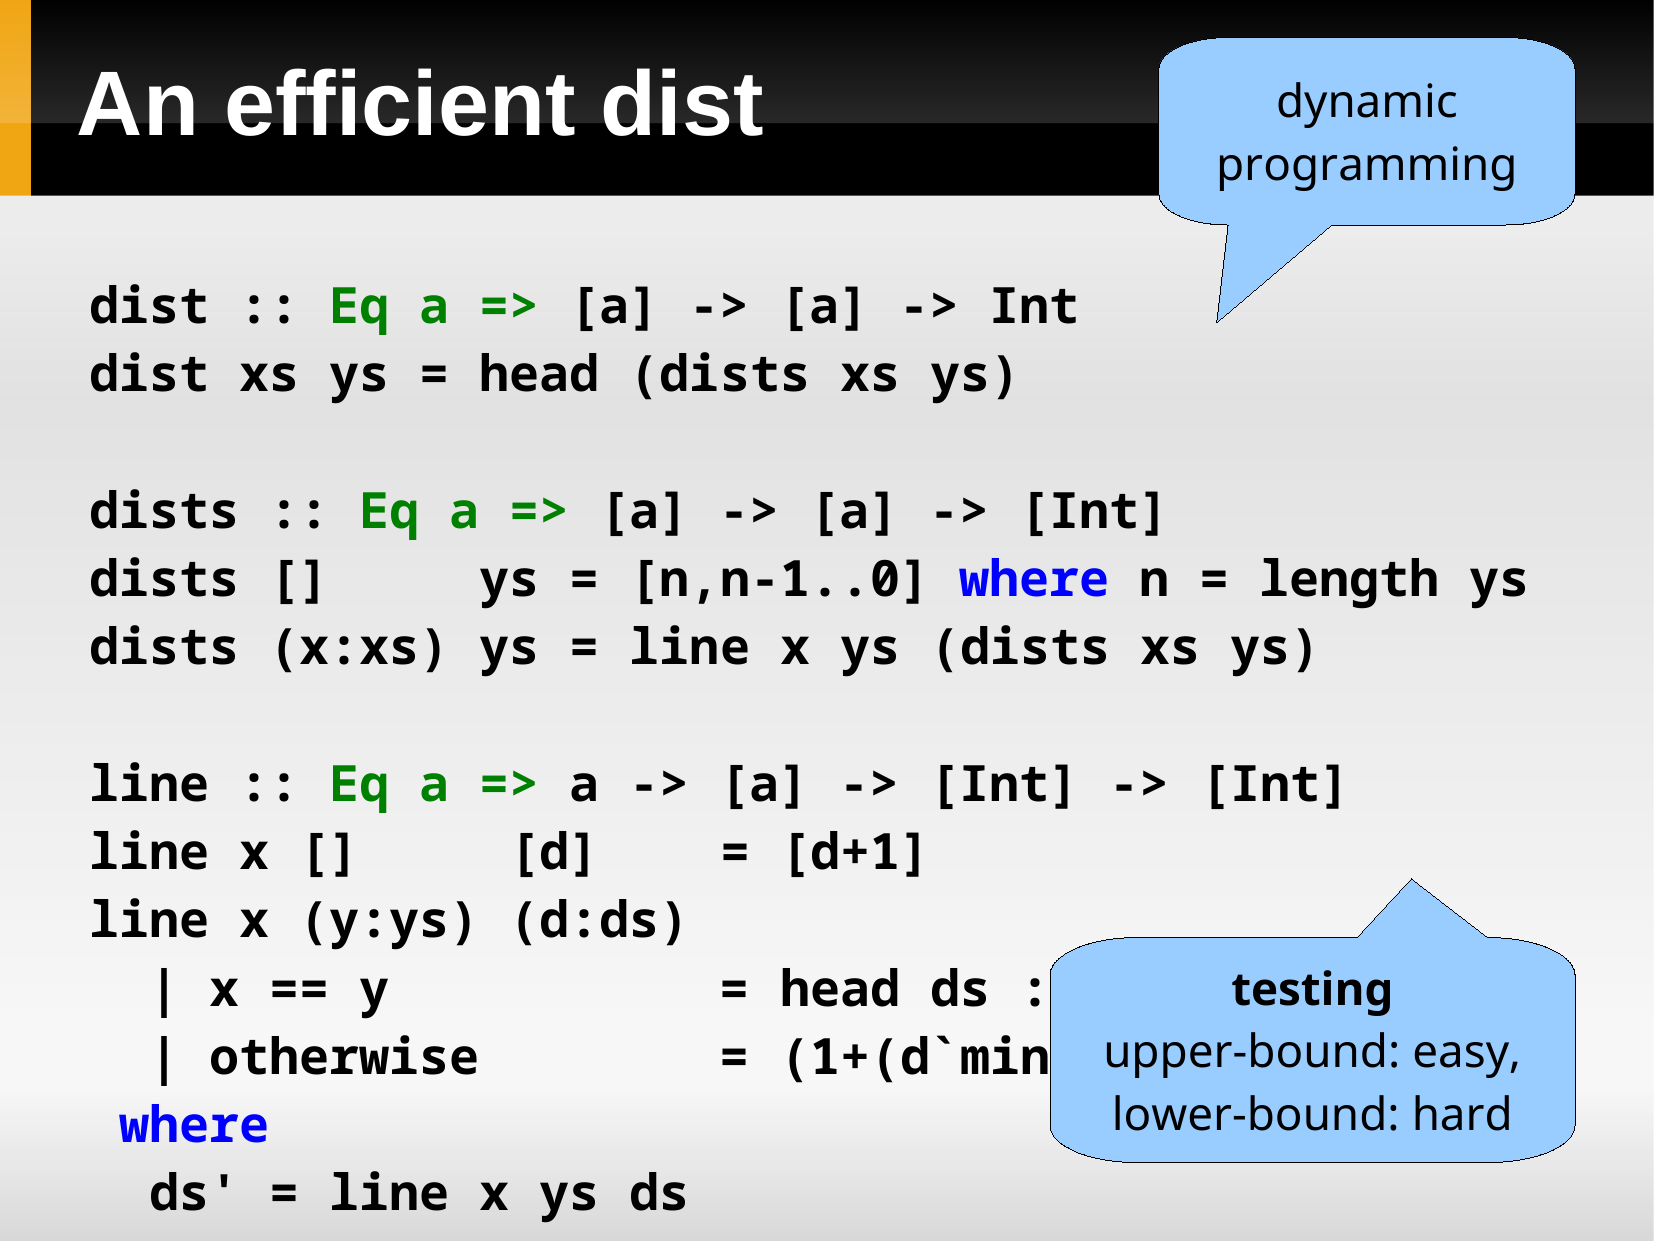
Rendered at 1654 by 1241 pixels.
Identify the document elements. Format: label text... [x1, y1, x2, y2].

title An efficient dist [76, 7, 1565, 200]
text_box dynamic programming [1158, 37, 1576, 323]
picture [0, 0, 1654, 1241]
text_box dist :: Eq a => [a] -> [a] -> Int dist xs ys = head (dists xs ys) dists :: Eq a => [a] -> [a] -> [Int] dists [] ys = [n,n-1..0] where n = length ys dists (x:xs) ys = line x ys (dists xs ys) line :: Eq a => a -> [a] -> [Int] -> [Int] line x [] [d] = [d+1] line x (y:ys) (d:ds) | x == y = head ds : ds' | otherwise = (1+(d`min`head ds')) : ds' where ds' = line x ys ds [75, 262, 1576, 1118]
text_box testing upper-bound: easy, lower-bound: hard [1050, 878, 1576, 1163]
